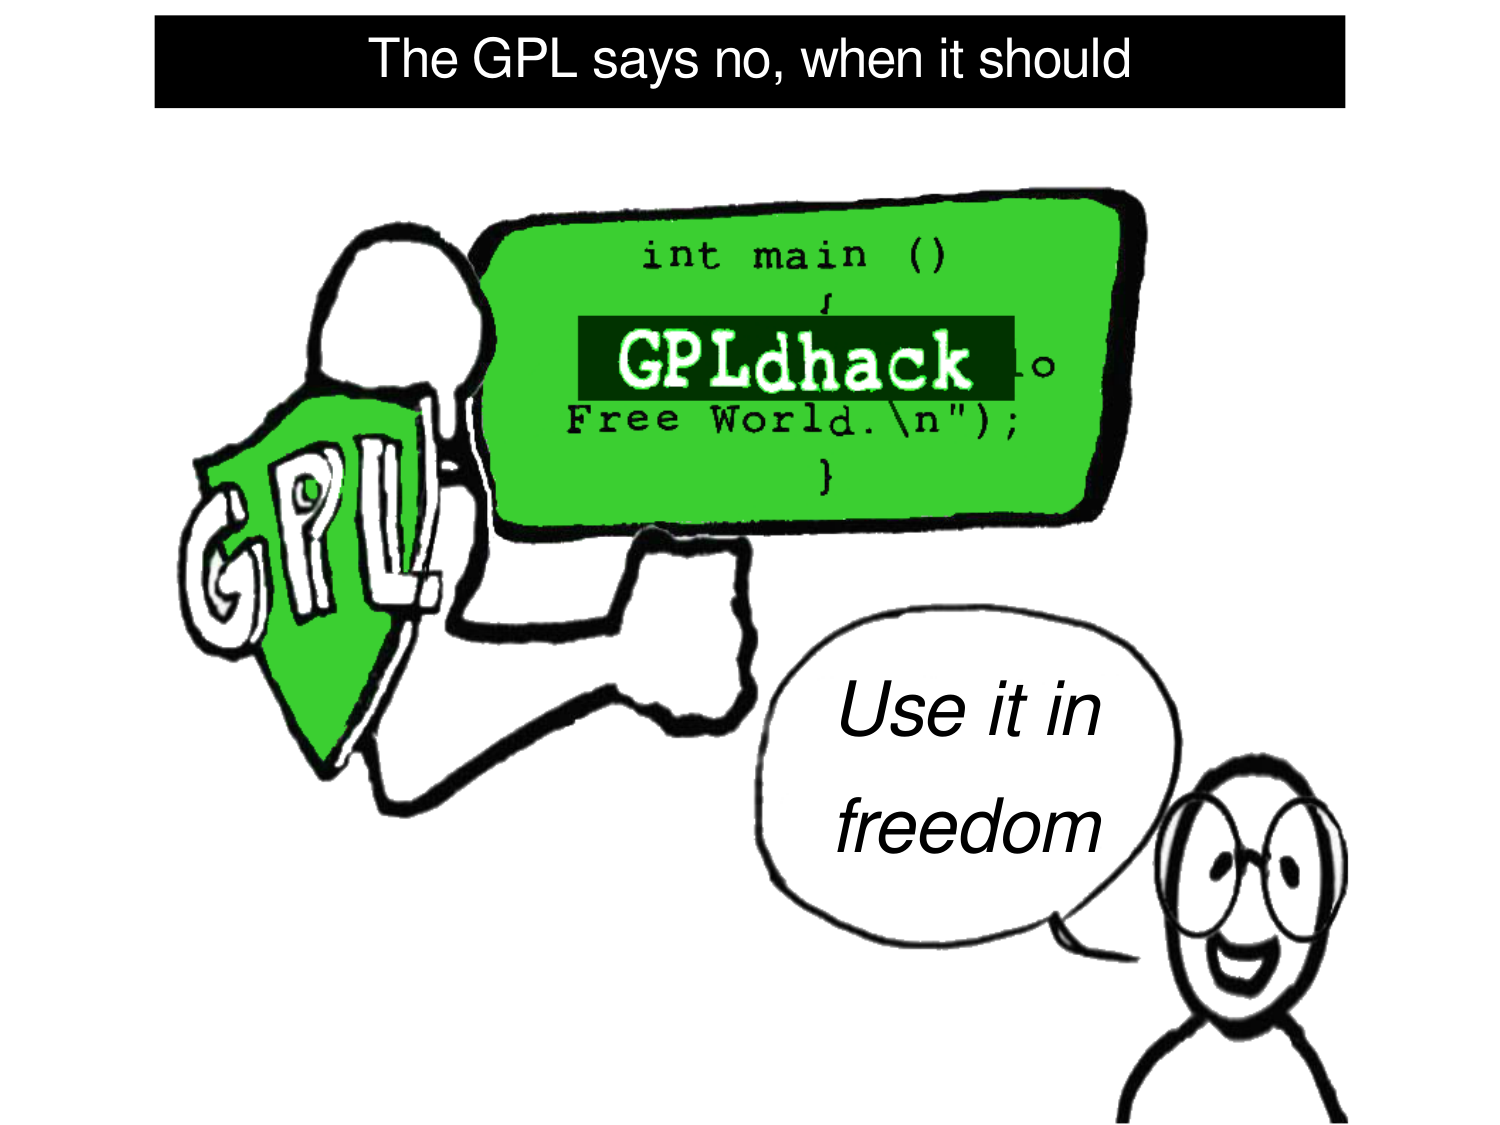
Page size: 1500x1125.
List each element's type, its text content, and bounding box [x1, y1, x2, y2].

text_box Use it in freedom [770, 618, 1161, 927]
picture [150, 0, 1351, 1125]
text_box The GPL says no, when it should [154, 15, 1346, 109]
